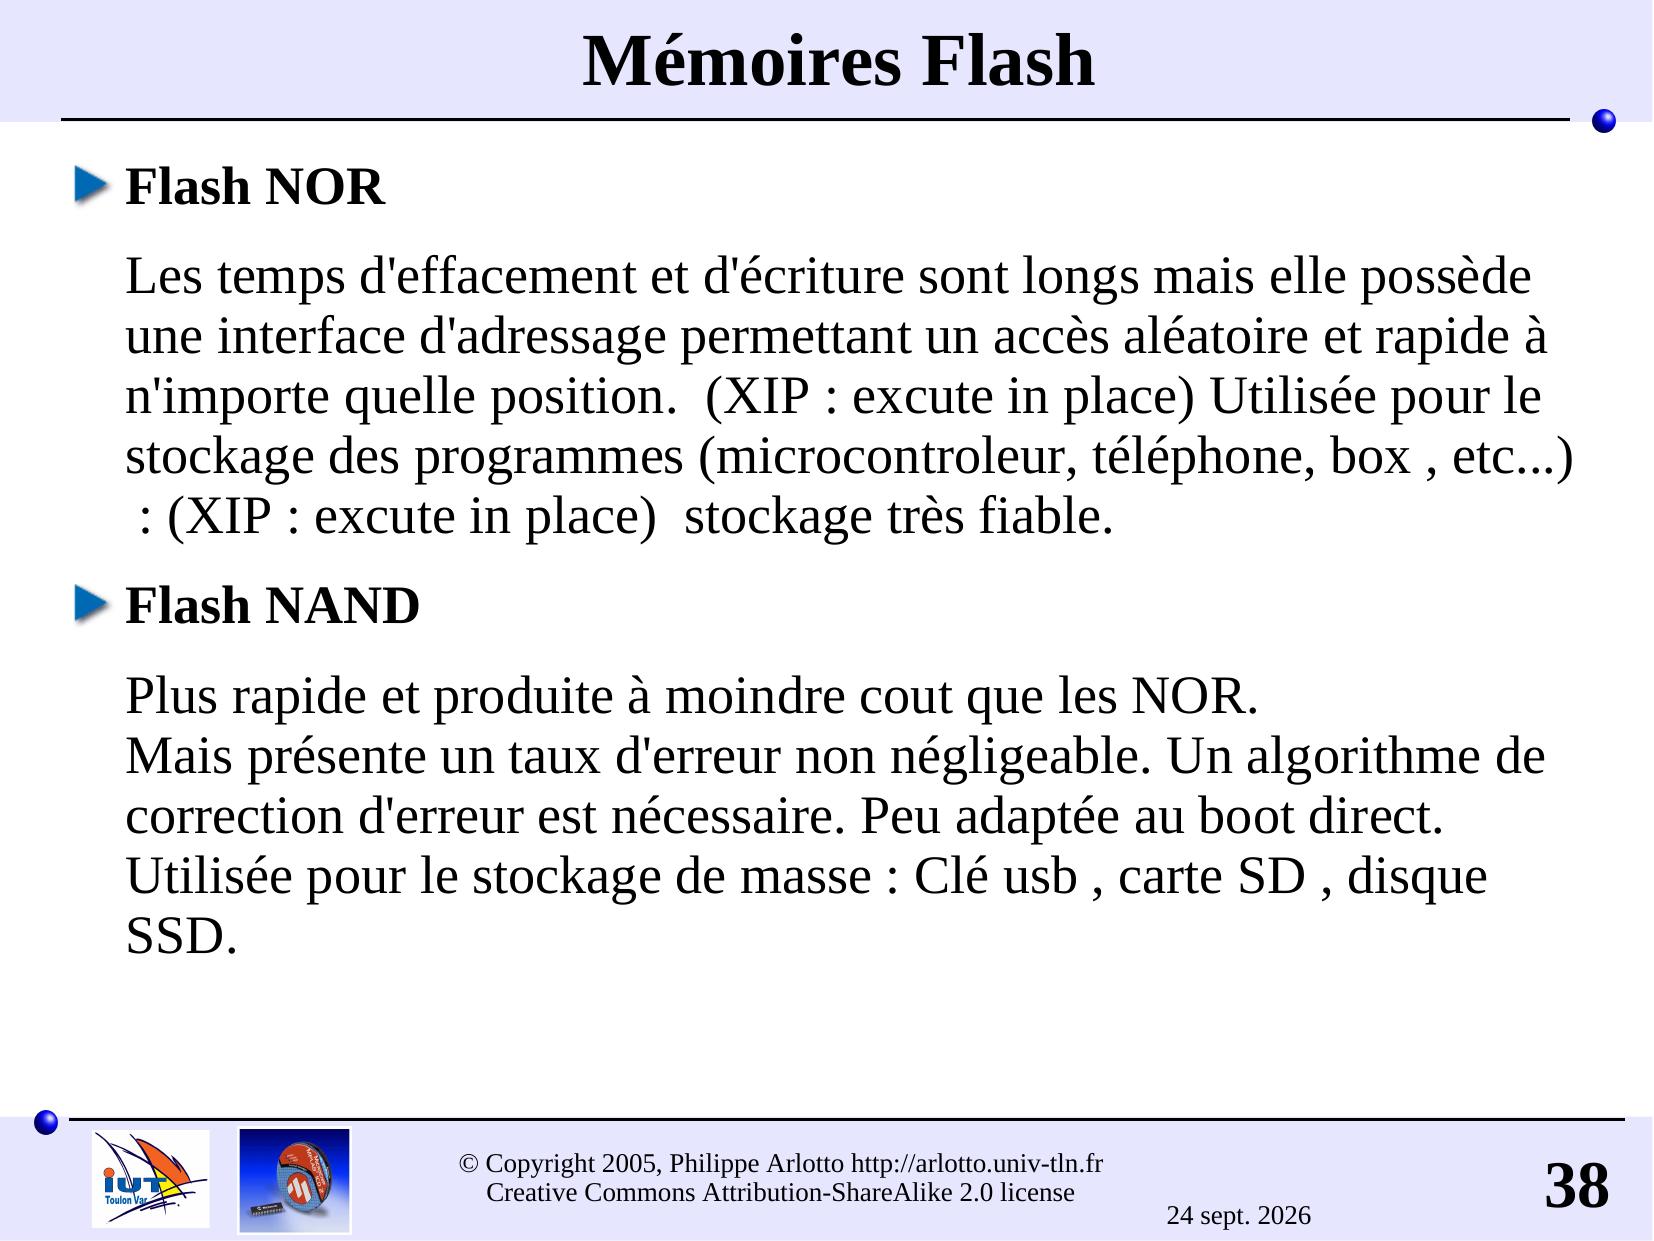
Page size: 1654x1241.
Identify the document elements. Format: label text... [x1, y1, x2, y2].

title Mémoires Flash [95, 11, 1585, 110]
picture [237, 1126, 352, 1235]
list Flash NOR Les temps d'effacement et d'écriture sont longs mais elle possède une interface d'adressage permettant un accès aléatoire et rapide à n'importe quelle position. (XIP : excute in place) Utilisée pour le stockage des programmes (microcontroleur, téléphone, box , etc...) : (XIP : excute in place) stockage très fiable. Flash NAND Plus rapide et produite à moindre cout que les NOR. Mais présente un taux d'erreur non négligeable. Un algorithme de correction d'erreur est nécessaire. Peu adaptée au boot direct. Utilisée pour le stockage de masse : Clé usb , carte SD , disque SSD. [54, 156, 1577, 1042]
